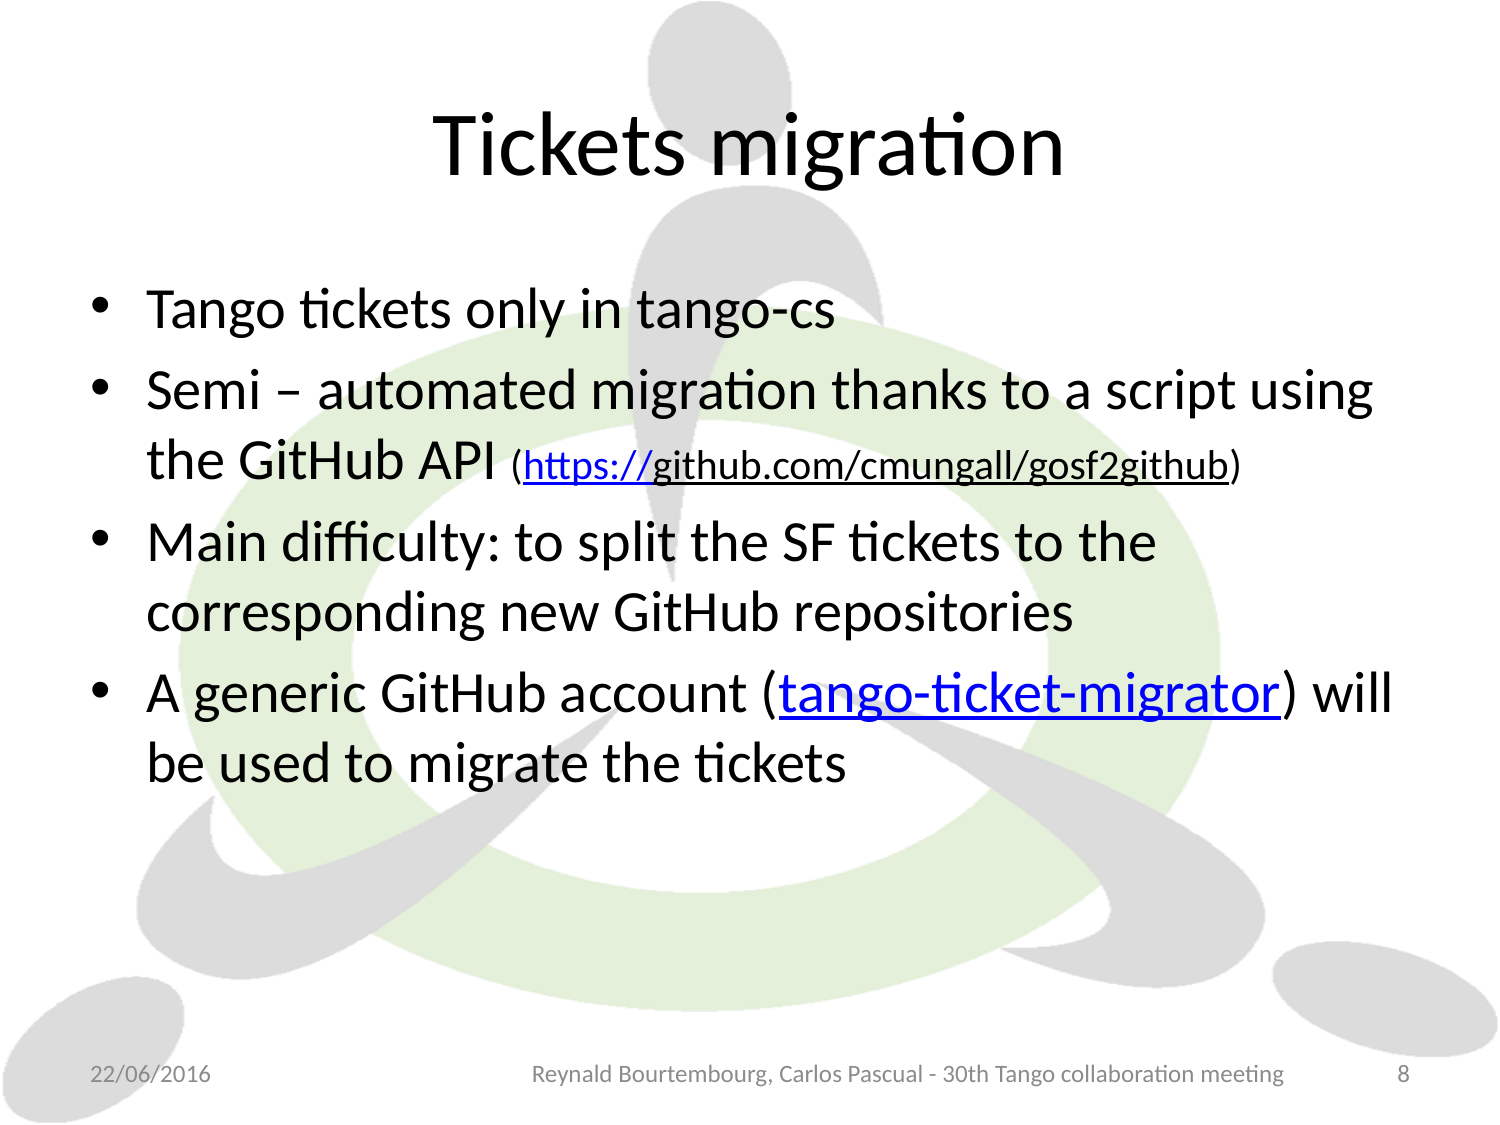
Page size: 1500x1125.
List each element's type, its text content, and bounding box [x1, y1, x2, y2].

title Tickets migration [75, 45, 1425, 233]
list Tango tickets only in tango-cs Semi – automated migration thanks to a script using the GitHub API (https://github.com/cmungall/gosf2github) Main difficulty: to split the SF tickets to the corresponding new GitHub repositories A generic GitHub account (tango-ticket-migrator) will be used to migrate the tickets [75, 262, 1425, 1005]
slide_number <number> [1306, 1042, 1425, 1103]
slide_number 22/06/2016 [75, 1042, 425, 1103]
picture [0, 0, 1500, 1125]
footer Reynald Bourtembourg, Carlos Pascual - 30th Tango collaboration meeting [512, 1042, 1306, 1103]
